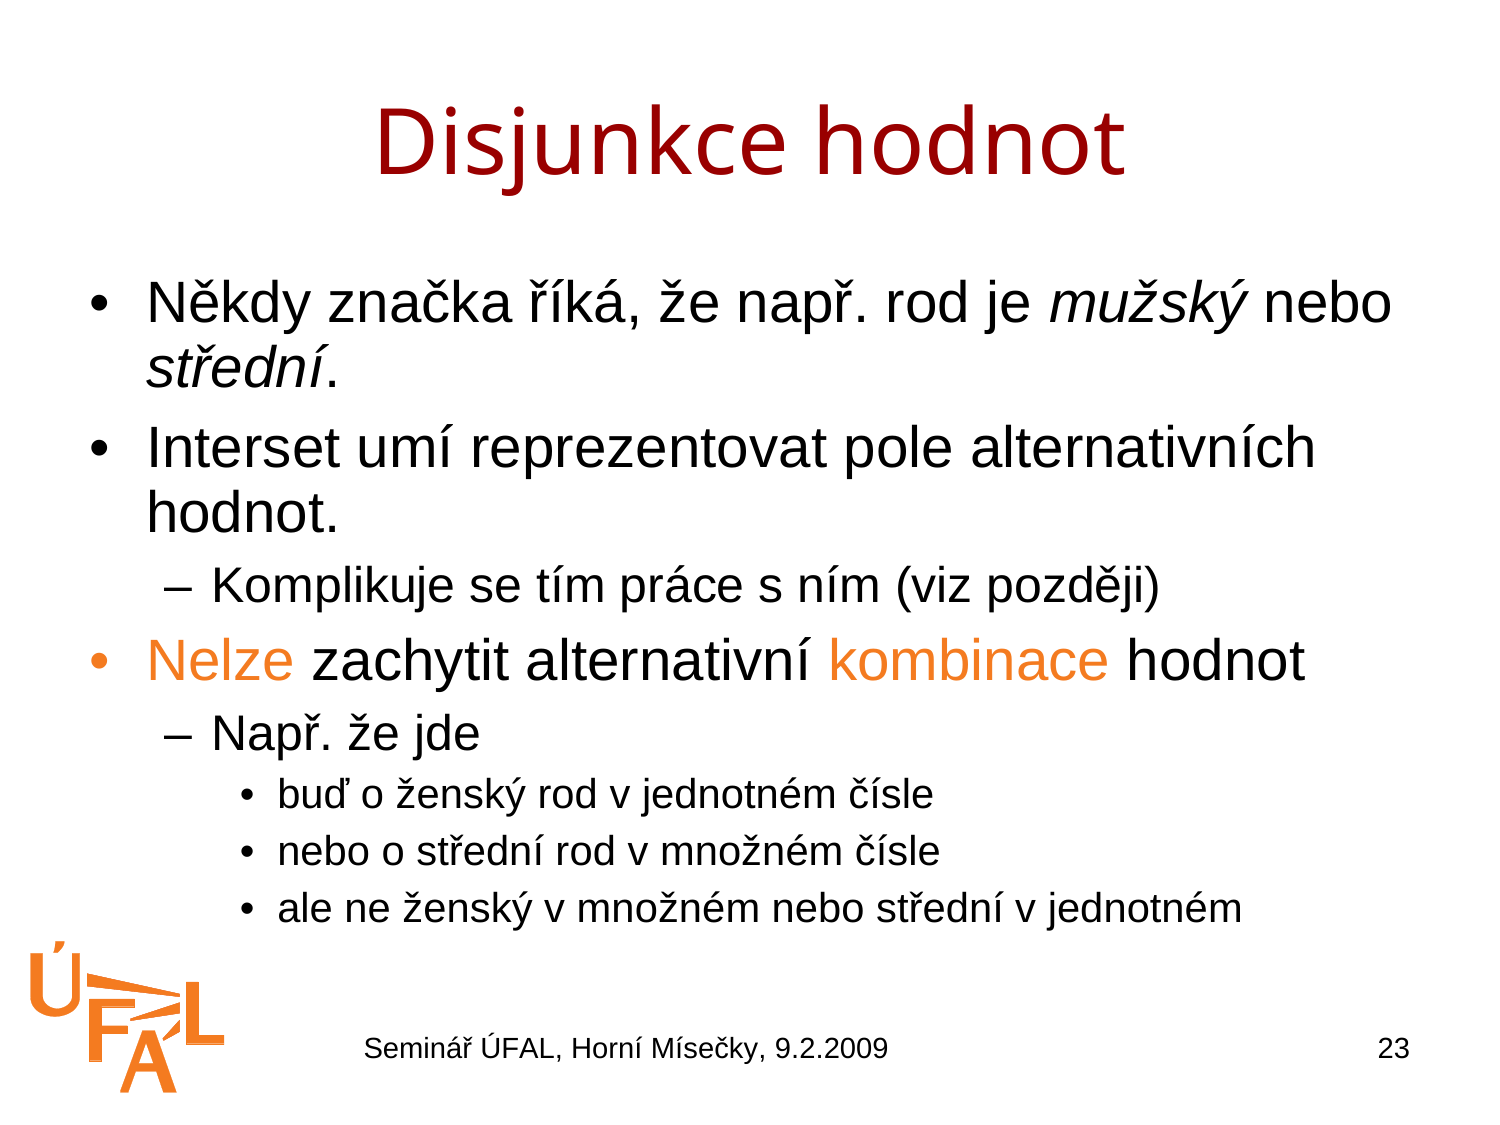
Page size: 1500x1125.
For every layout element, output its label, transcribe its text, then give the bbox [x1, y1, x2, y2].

title Disjunkce hodnot [75, 45, 1426, 233]
list Někdy značka říká, že např. rod je mužský nebo střední. Interset umí reprezentovat pole alternativních hodnot. Komplikuje se tím práce s ním (viz později) Nelze zachytit alternativní kombinace hodnot Např. že jde buď o ženský rod v jednotném čísle nebo o střední rod v množném čísle ale ne ženský v množném nebo střední v jednotném [75, 262, 1426, 1006]
